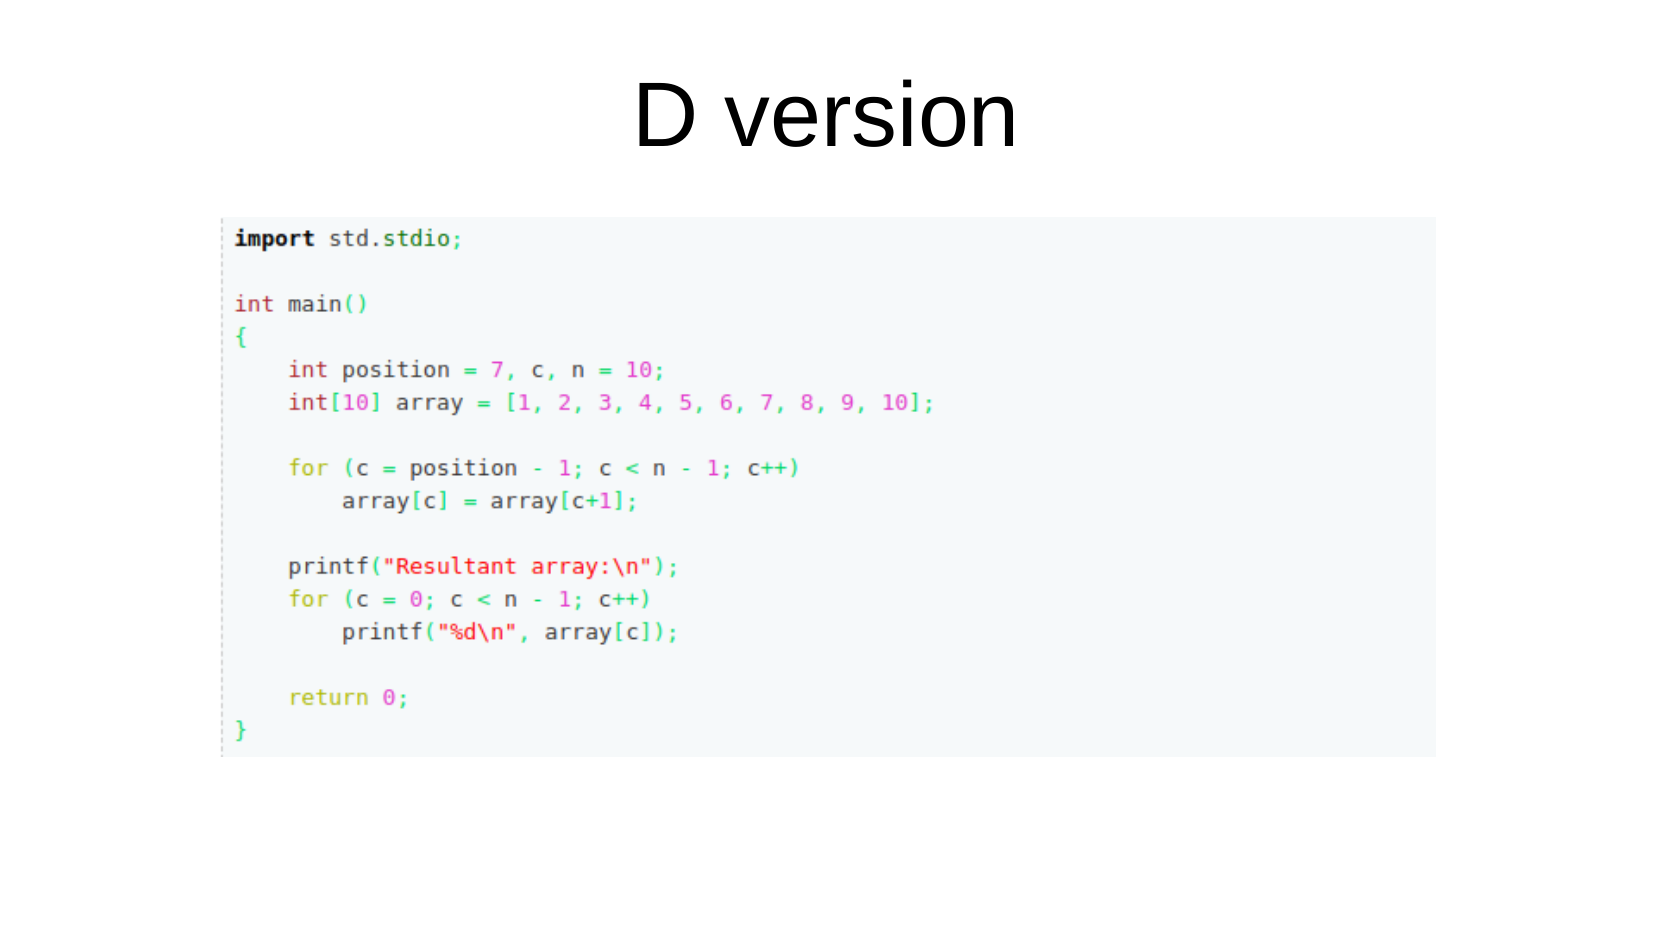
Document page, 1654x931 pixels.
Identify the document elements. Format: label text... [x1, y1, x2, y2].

title D version [82, 37, 1571, 193]
picture [218, 217, 1436, 758]
